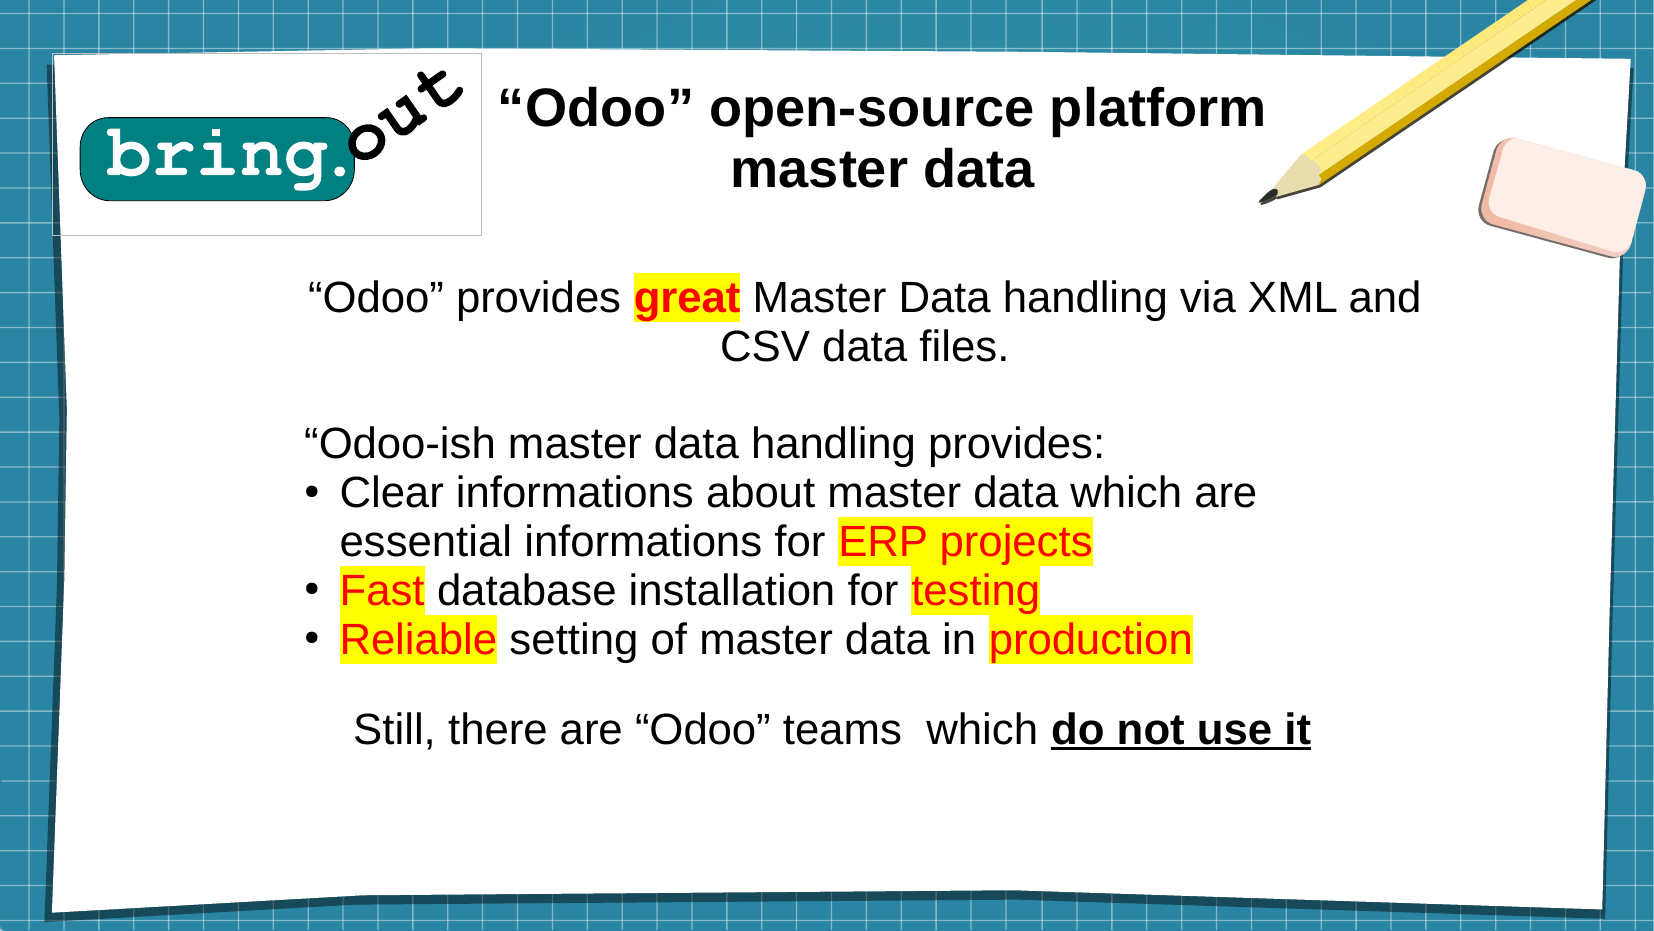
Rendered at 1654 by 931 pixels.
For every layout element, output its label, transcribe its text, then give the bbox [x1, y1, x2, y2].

title “Odoo” open-source platform master data [484, 8, 1282, 265]
picture [51, 53, 483, 237]
text_box “Odoo” provides great Master Data handling via XML and CSV data files. “Odoo-ish master data handling provides: Clear informations about master data which are essential informations for ERP projects Fast database installation for testing Reliable setting of master data in production Still, there are “Odoo” teams which do not use it [289, 265, 1441, 846]
